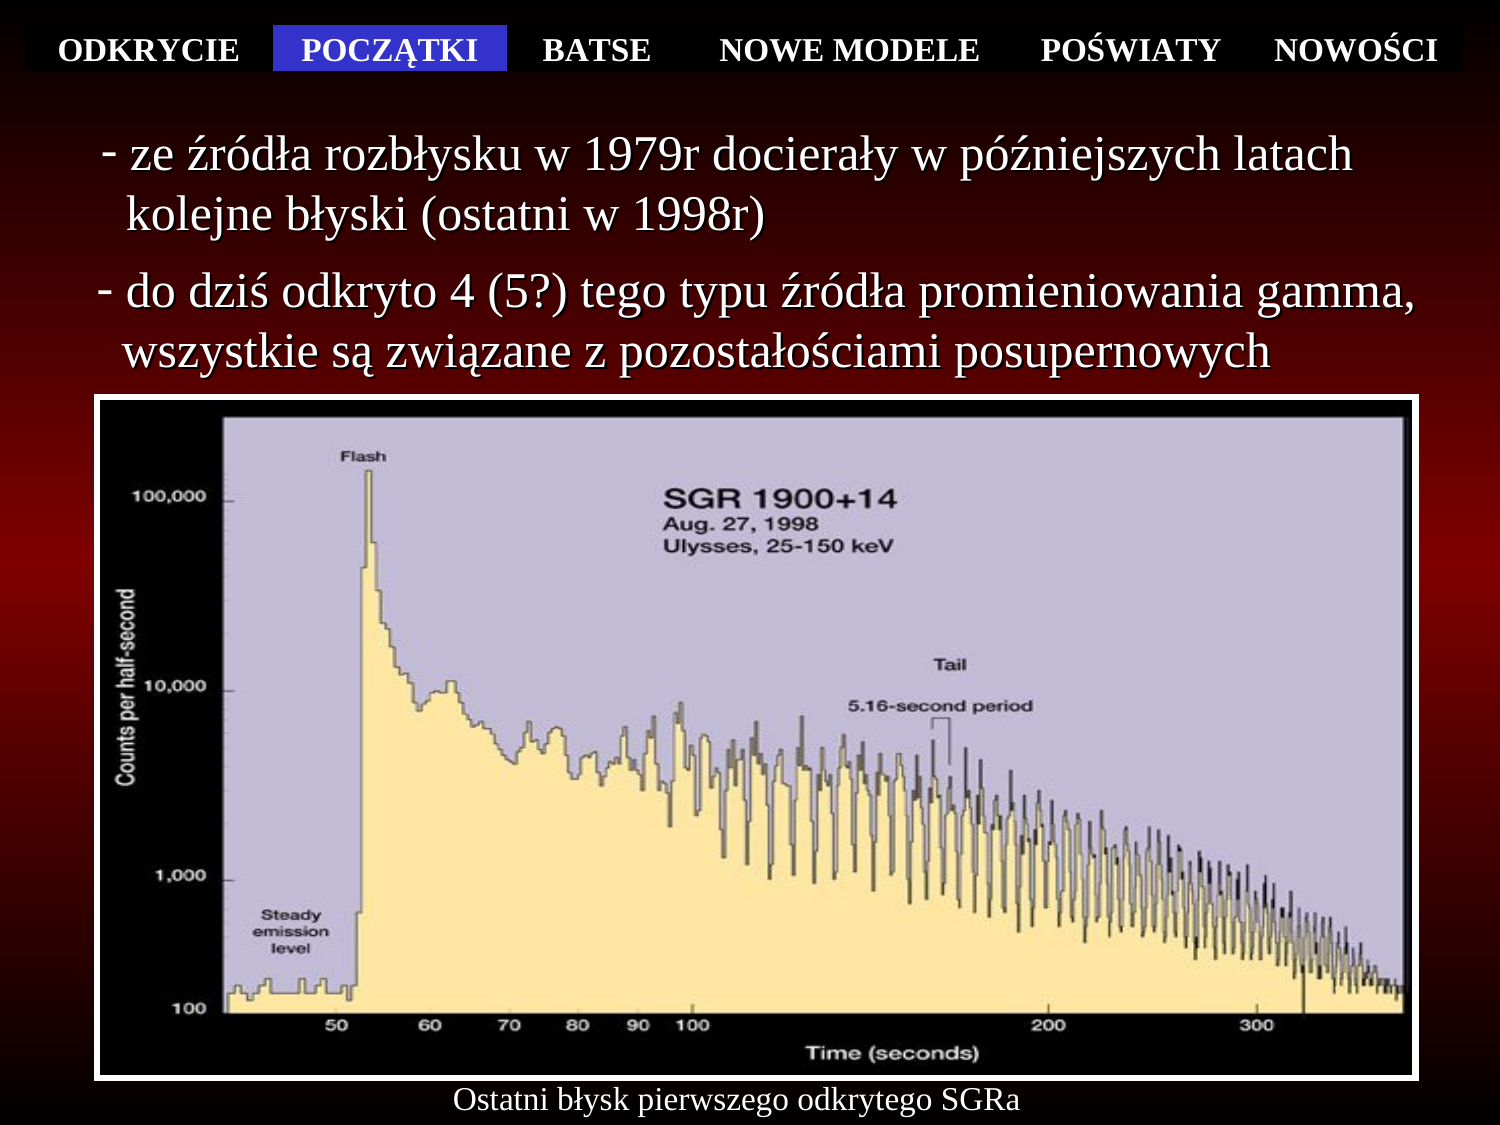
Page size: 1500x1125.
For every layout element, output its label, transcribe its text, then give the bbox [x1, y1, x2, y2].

text_box ze źródła rozbłysku w 1979r docierały w późniejszych latach kolejne błyski (ostatni w 1998r) [86, 112, 1382, 248]
table_header NOWOŚCI [1250, 25, 1463, 71]
text_box do dziś odkryto 4 (5?) tego typu źródła promieniowania gamma, wszystkie są związane z pozostałościami posupernowych [81, 249, 1432, 386]
table_header POŚWIATY [1013, 25, 1250, 71]
table_header NOWE MODELE [688, 25, 1013, 71]
text_box Ostatni błysk pierwszego odkrytego SGRa [438, 1081, 1037, 1125]
table_header BATSE [507, 25, 688, 71]
picture [99, 399, 1413, 1075]
table_header POCZĄTKI [273, 25, 507, 71]
table_header ODKRYCIE [25, 25, 273, 71]
